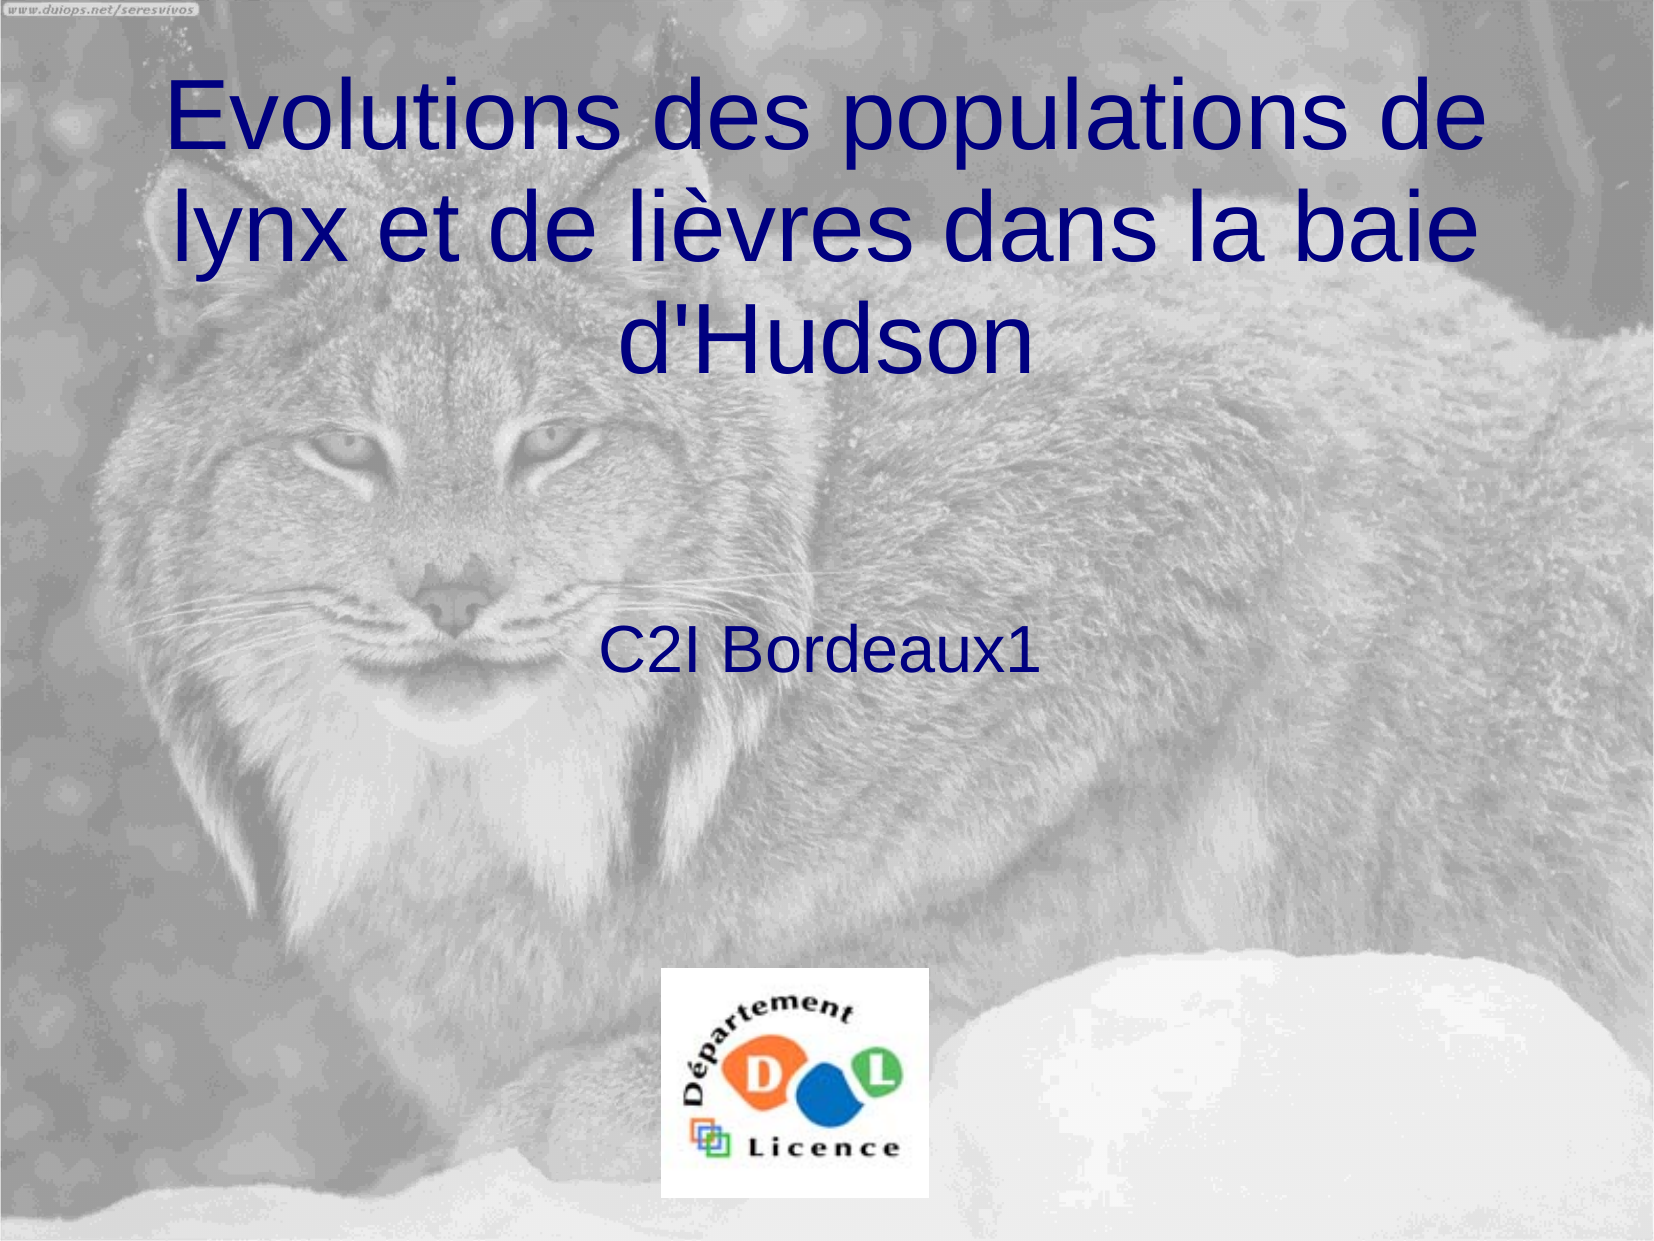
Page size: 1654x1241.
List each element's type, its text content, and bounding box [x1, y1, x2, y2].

picture [0, 0, 1654, 1241]
subtitle C2I Bordeaux1 [82, 290, 1560, 1010]
title Evolutions des populations de lynx et de lièvres dans la baie d'Hudson [82, 59, 1571, 395]
